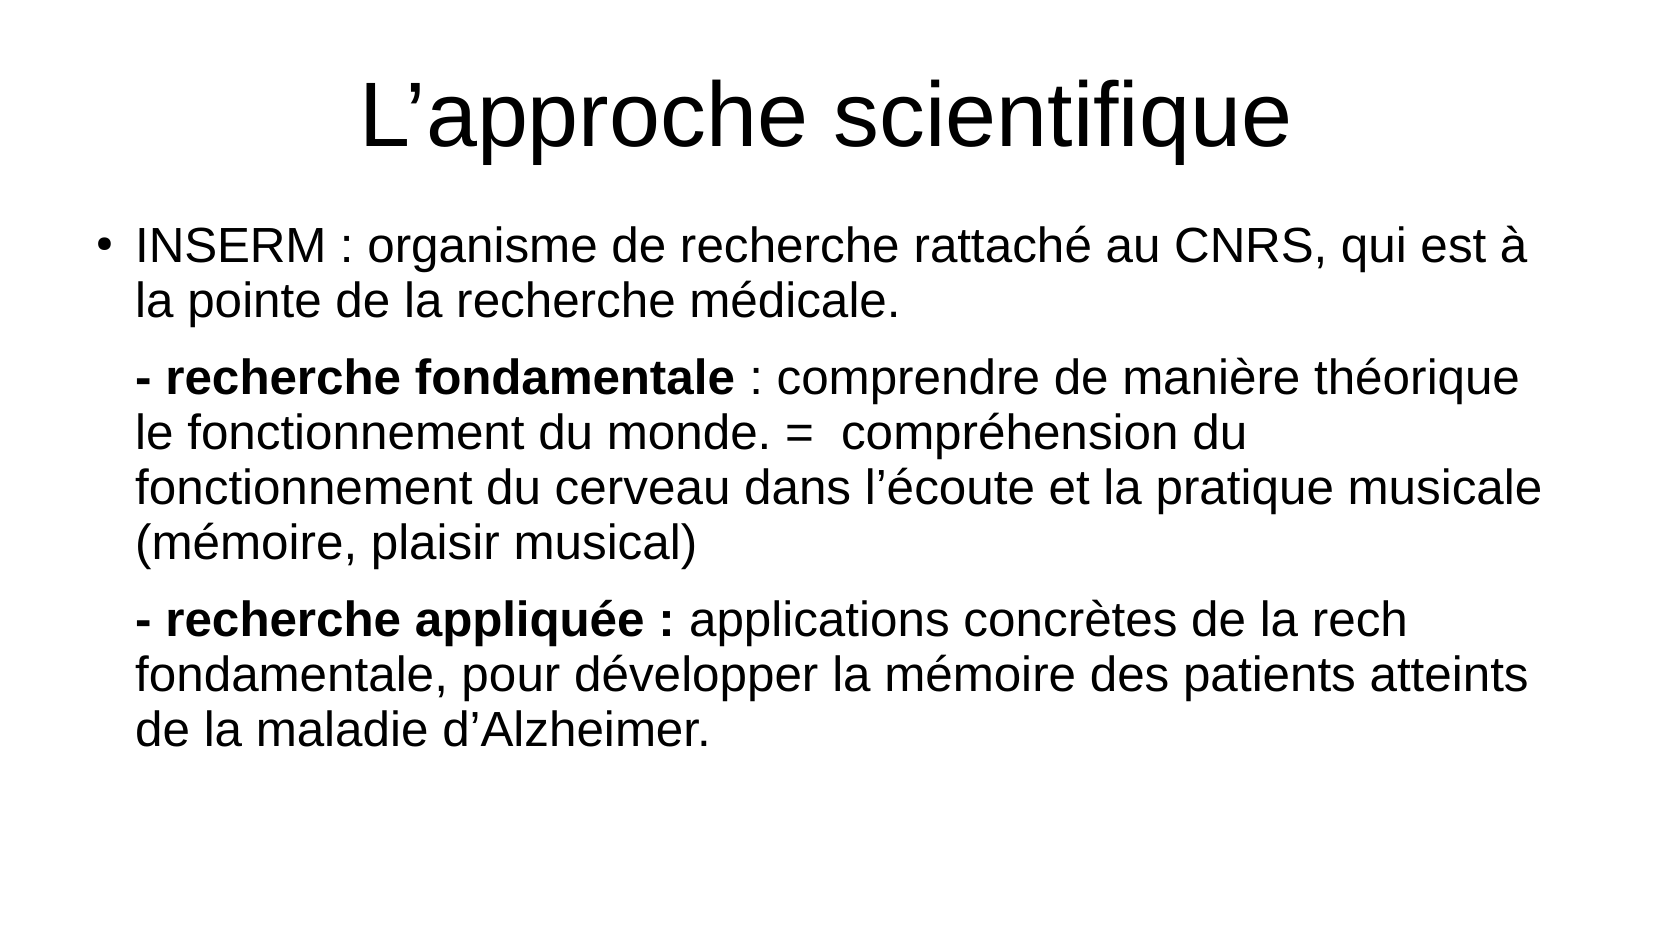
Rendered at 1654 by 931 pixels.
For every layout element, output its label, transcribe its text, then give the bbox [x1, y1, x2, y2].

title L’approche scientifique [82, 37, 1571, 193]
list INSERM : organisme de recherche rattaché au CNRS, qui est à la pointe de la recherche médicale. - recherche fondamentale : comprendre de manière théorique le fonctionnement du monde. = compréhension du fonctionnement du cerveau dans l’écoute et la pratique musicale (mémoire, plaisir musical) - recherche appliquée : applications concrètes de la rech fondamentale, pour développer la mémoire des patients atteints de la maladie d’Alzheimer. [82, 217, 1571, 758]
